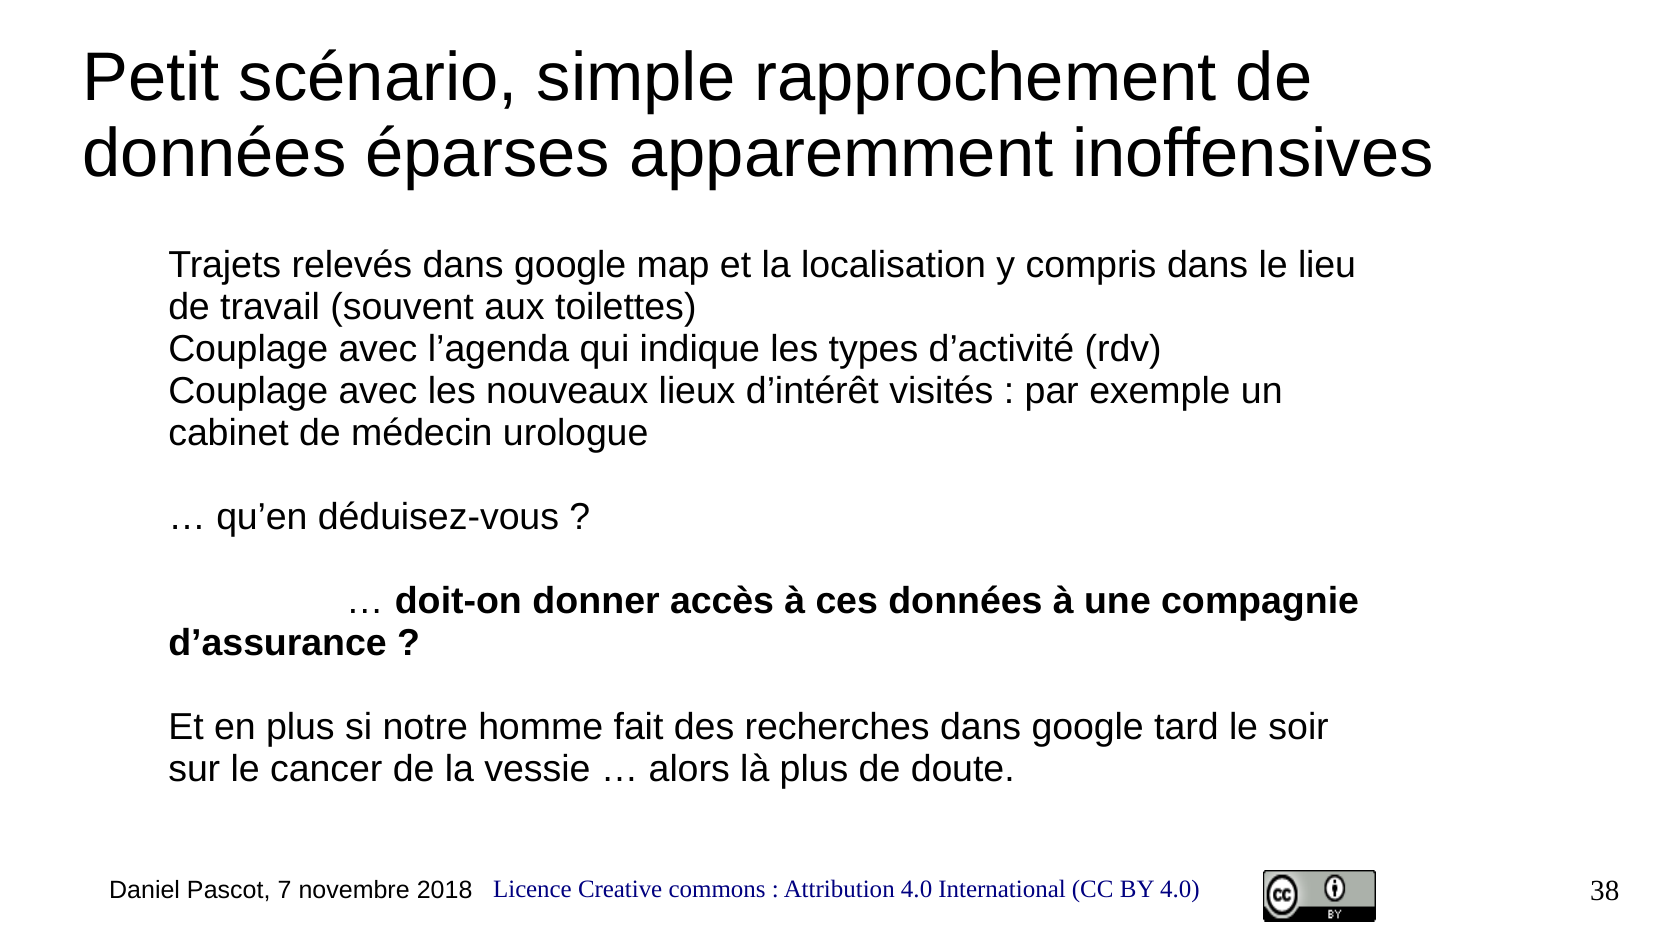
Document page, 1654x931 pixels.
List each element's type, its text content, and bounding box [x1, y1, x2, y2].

text_box Trajets relevés dans google map et la localisation y compris dans le lieu de travail (souvent aux toilettes) Couplage avec l’agenda qui indique les types d’activité (rdv) Couplage avec les nouveaux lieux d’intérêt visités : par exemple un cabinet de médecin urologue … qu’en déduisez-vous ? … doit-on donner accès à ces données à une compagnie d’assurance ? Et en plus si notre homme fait des recherches dans google tard le soir sur le cancer de la vessie … alors là plus de doute. [153, 236, 1406, 881]
title Petit scénario, simple rapprochement de données éparses apparemment inoffensives [82, 37, 1571, 193]
picture [1263, 881, 1376, 922]
